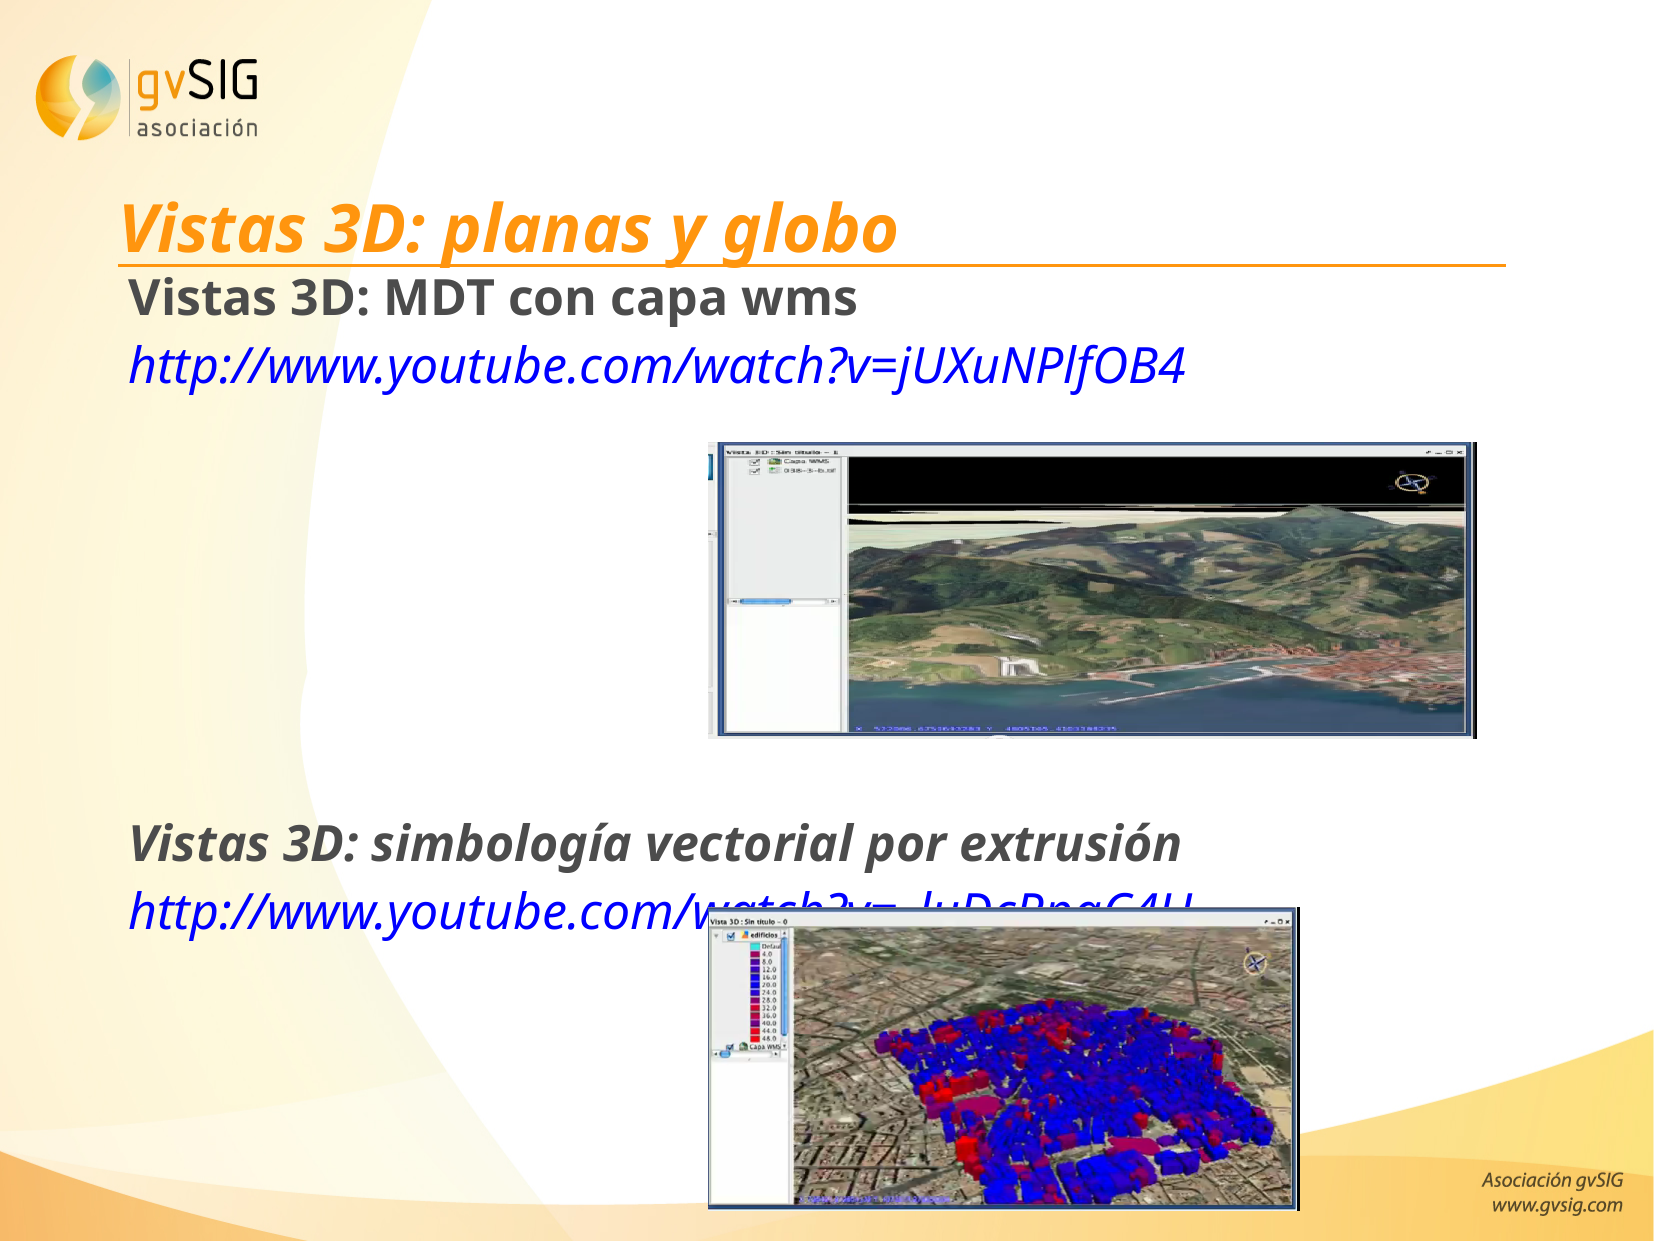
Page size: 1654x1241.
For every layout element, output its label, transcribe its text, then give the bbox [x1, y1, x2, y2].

text_box Vistas 3D: MDT con capa wms http://www.youtube.com/watch?v=jUXuNPlfOB4 Vistas 3D: simbología vectorial por extrusión http://www.youtube.com/watch?v=_luDcRpaC4U [128, 312, 1565, 895]
title Vistas 3D: planas y globo [118, 177, 1607, 276]
picture [0, 0, 1654, 1241]
